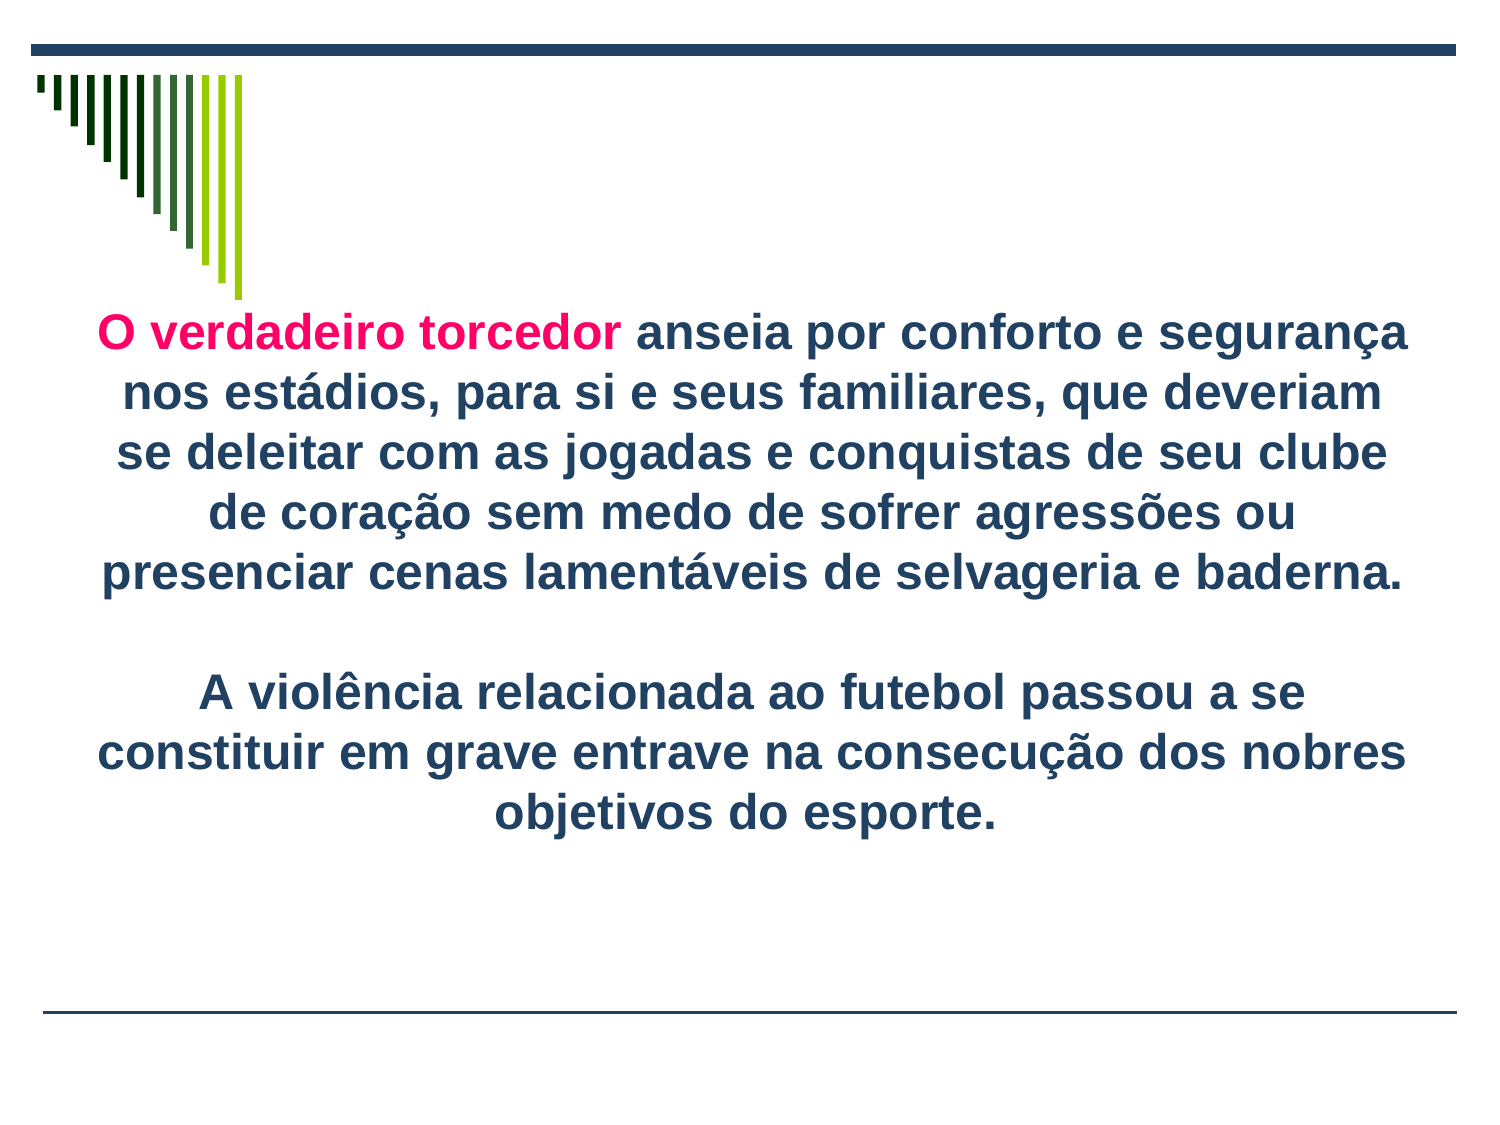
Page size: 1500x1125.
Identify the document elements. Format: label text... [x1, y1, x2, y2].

title O verdadeiro torcedor anseia por conforto e segurança nos estádios, para si e seus familiares, que deveriam se deleitar com as jogadas e conquistas de seu clube de coração sem medo de sofrer agressões ou presenciar cenas lamentáveis de selvageria e baderna. A violência relacionada ao futebol passou a se constituir em grave entrave na consecução dos nobres objetivos do esporte. [82, 75, 1425, 1004]
